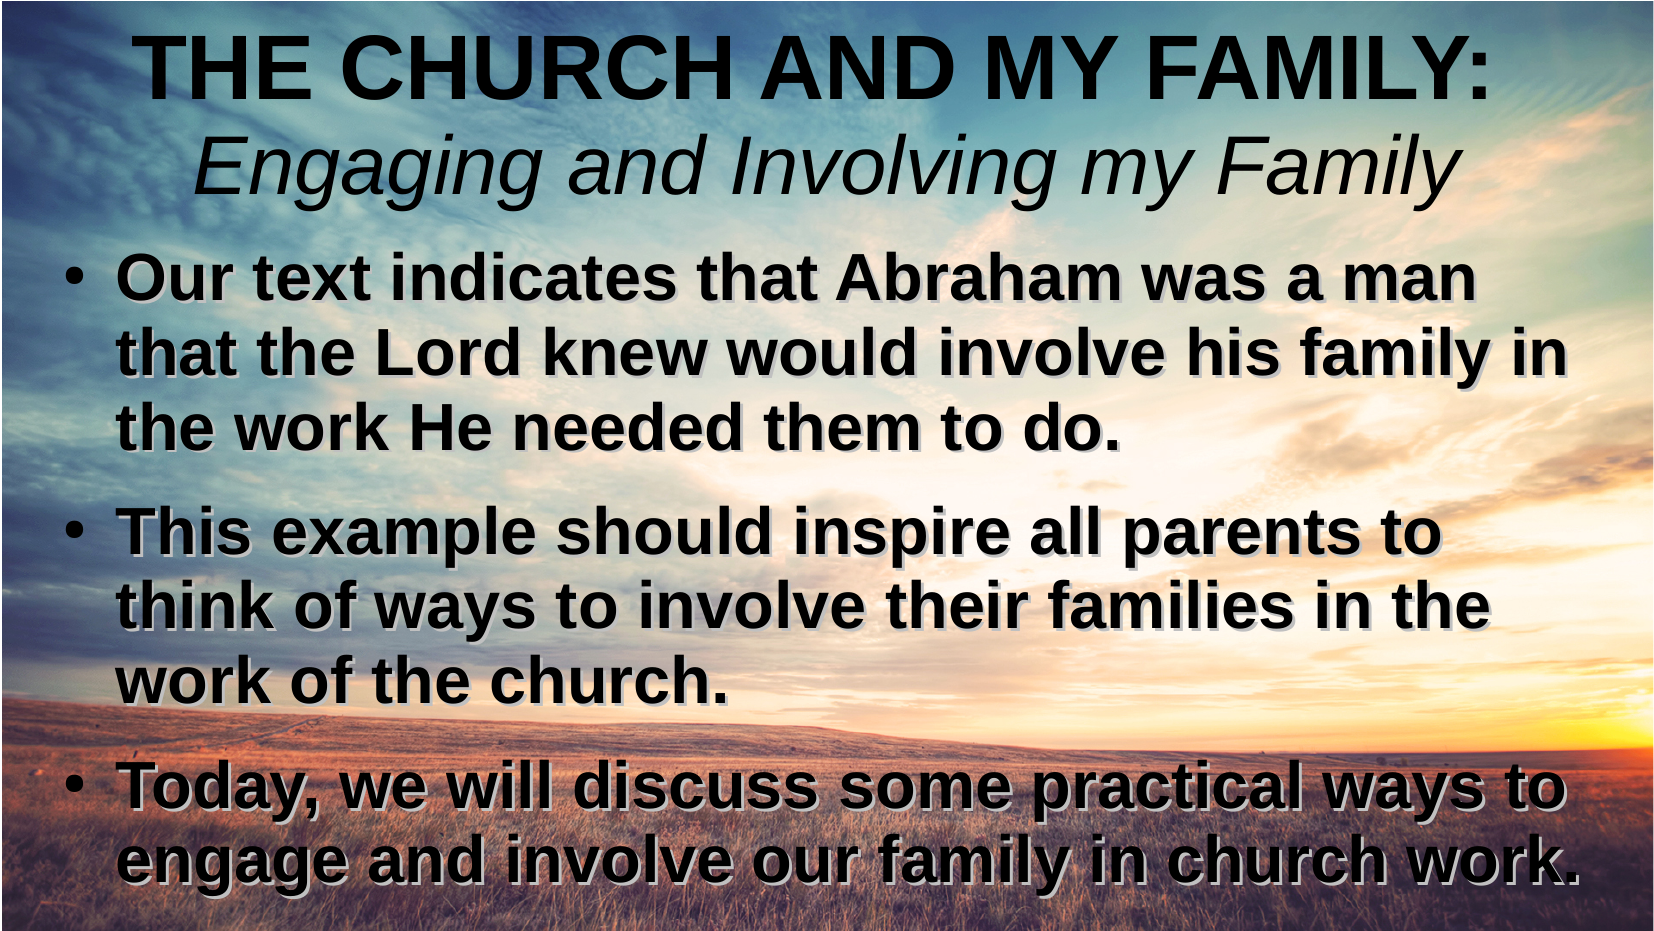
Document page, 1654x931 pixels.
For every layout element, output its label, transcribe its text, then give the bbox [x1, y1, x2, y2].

picture [2, 1, 1654, 931]
title THE CHURCH AND MY FAMILY: Engaging and Involving my Family [82, 16, 1571, 213]
list Our text indicates that Abraham was a man that the Lord knew would involve his family in the work He needed them to do. This example should inspire all parents to think of ways to involve their families in the work of the church. Today, we will discuss some practical ways to engage and involve our family in church work. [45, 240, 1621, 901]
